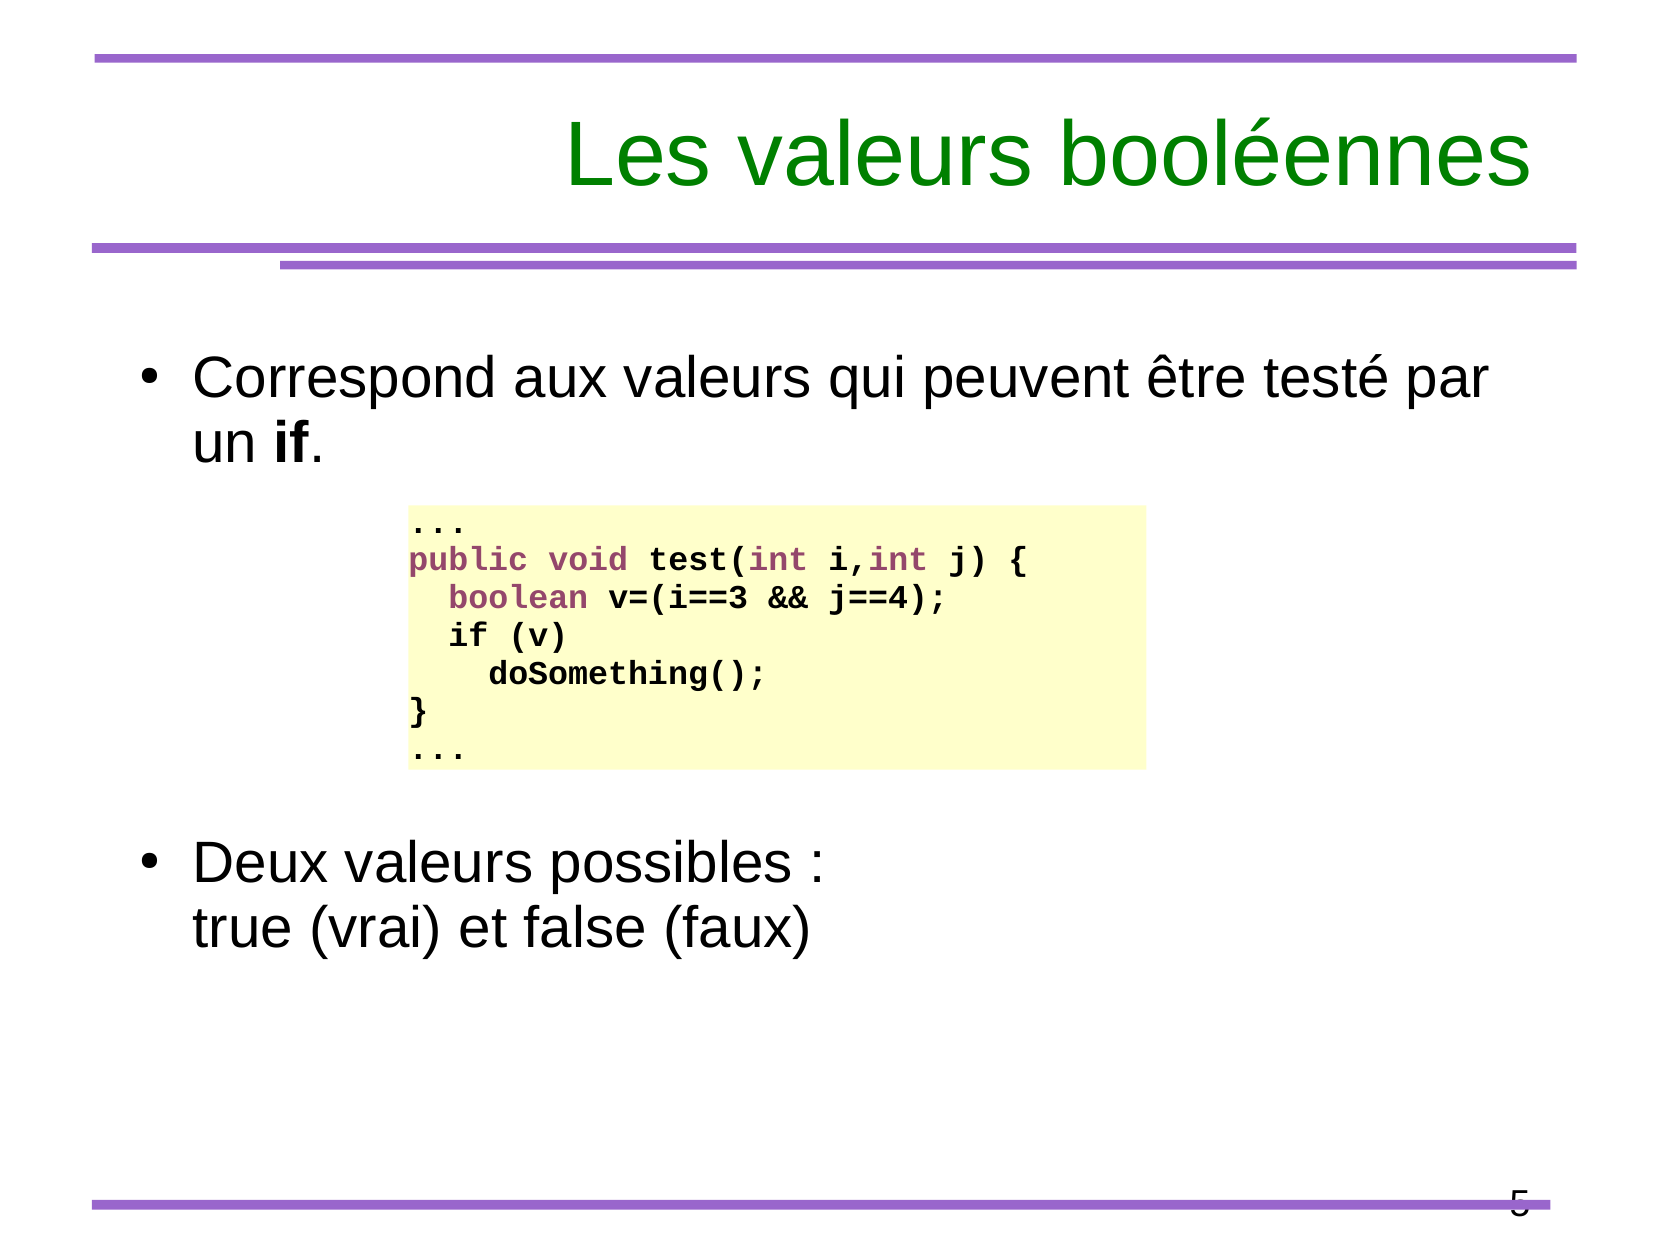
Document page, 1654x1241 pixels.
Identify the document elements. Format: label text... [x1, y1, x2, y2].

text_box ... public void test(int i,int j) { boolean v=(i==3 && j==4); if (v) doSomething(); } ... [408, 505, 1147, 770]
title Les valeurs booléennes [121, 49, 1534, 257]
list Correspond aux valeurs qui peuvent être testé par un if. Deux valeurs possibles : true (vrai) et false (faux) [121, 344, 1534, 1127]
